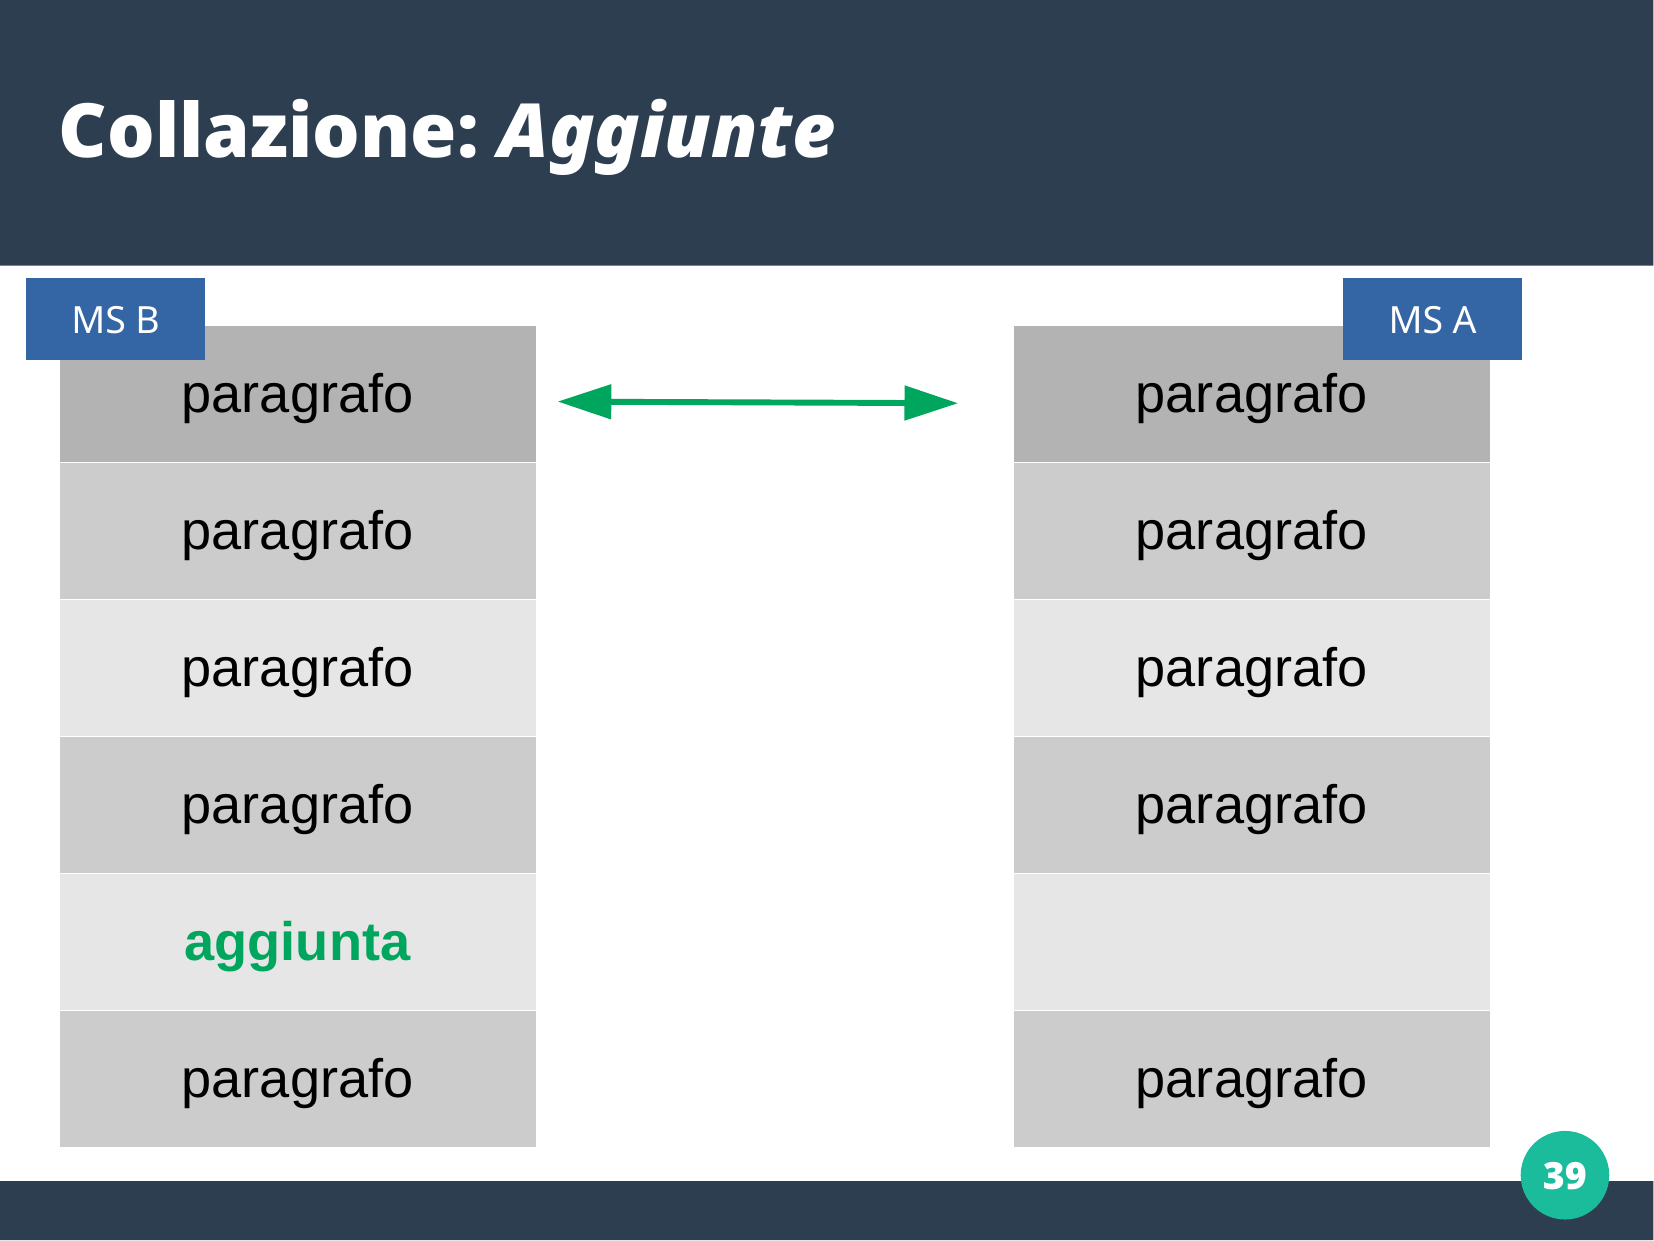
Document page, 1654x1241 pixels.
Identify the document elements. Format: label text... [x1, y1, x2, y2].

table_cell [537, 600, 1013, 736]
table_header paragrafo [60, 326, 536, 462]
table_cell paragrafo [1014, 600, 1490, 736]
table_cell [537, 874, 1013, 1010]
table_cell paragrafo [1014, 1011, 1490, 1147]
table_cell aggiunta [60, 874, 536, 1010]
table_header [537, 326, 1013, 462]
table_cell paragrafo [60, 600, 536, 736]
title Collazione: Aggiunte [59, 49, 1595, 207]
table_cell [1014, 874, 1490, 1010]
table_cell [537, 737, 1013, 873]
table_cell paragrafo [60, 1011, 536, 1147]
table_cell [537, 463, 1013, 599]
table_cell paragrafo [60, 463, 536, 599]
table_cell paragrafo [1014, 463, 1490, 599]
table_cell paragrafo [60, 737, 536, 873]
table_header paragrafo [1014, 326, 1490, 462]
table_cell paragrafo [1014, 737, 1490, 873]
table_cell [537, 1011, 1013, 1147]
text_box MS B [26, 278, 205, 360]
text_box MS A [1343, 278, 1522, 360]
